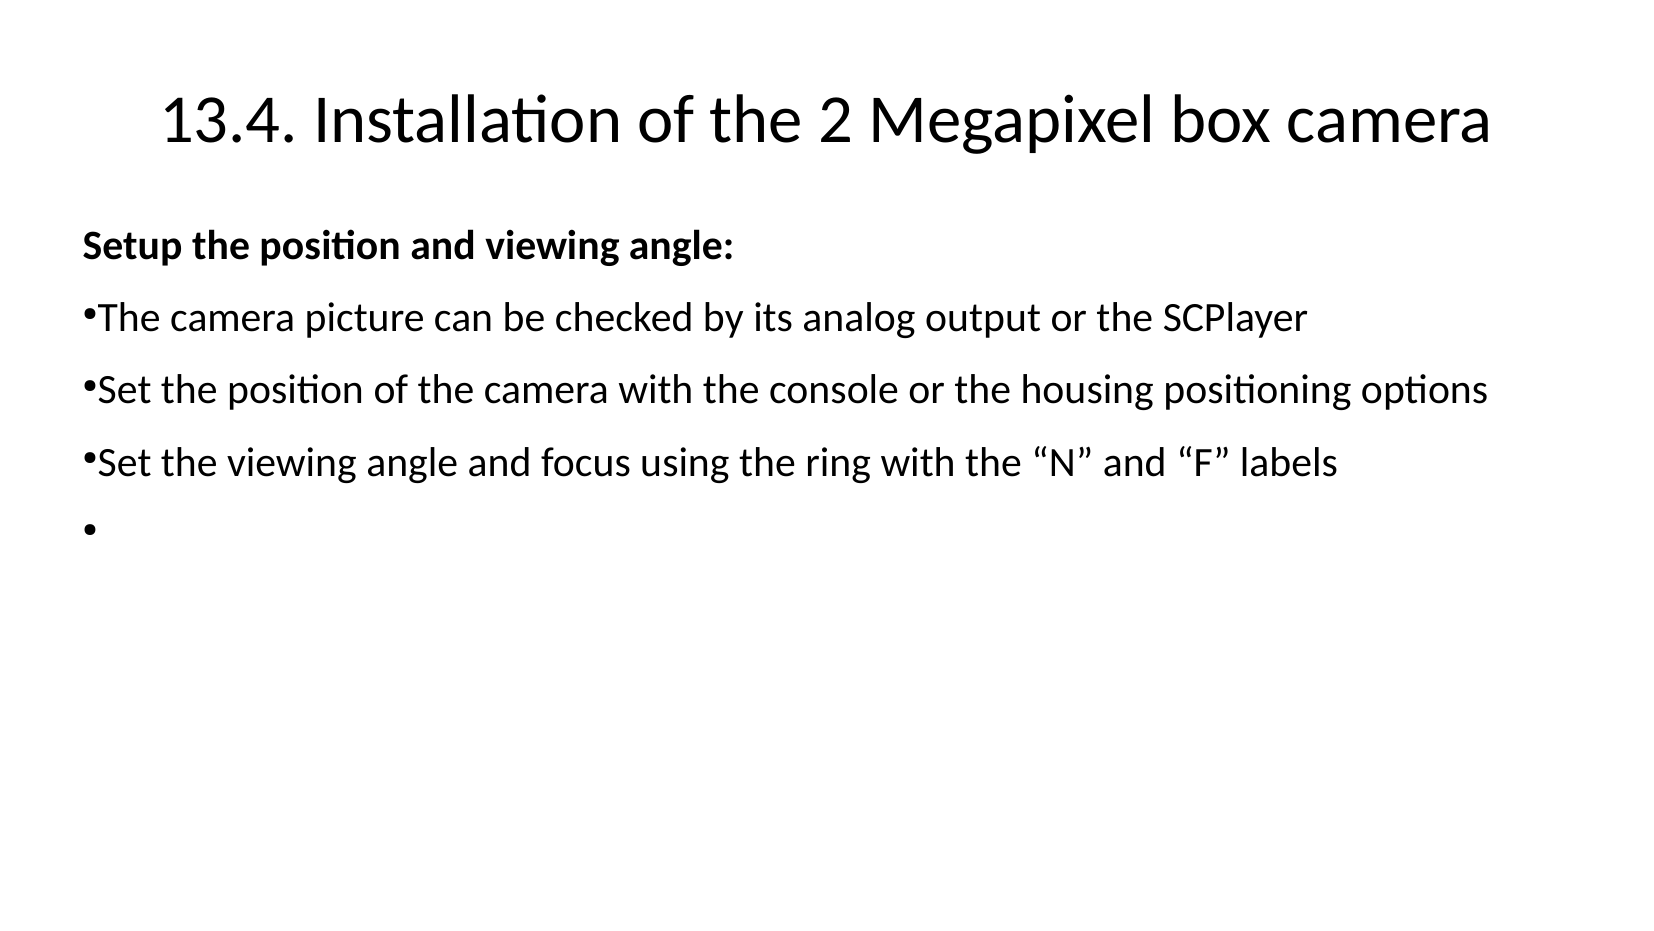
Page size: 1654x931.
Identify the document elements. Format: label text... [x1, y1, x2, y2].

title 13.4. Installation of the 2 Megapixel box camera [82, 73, 1571, 157]
subtitle Setup the position and viewing angle: The camera picture can be checked by its analog output or the SCPlayer Set the position of the camera with the console or the housing positioning options Set the viewing angle and focus using the ring with the “N” and “F” labels [82, 217, 1571, 758]
